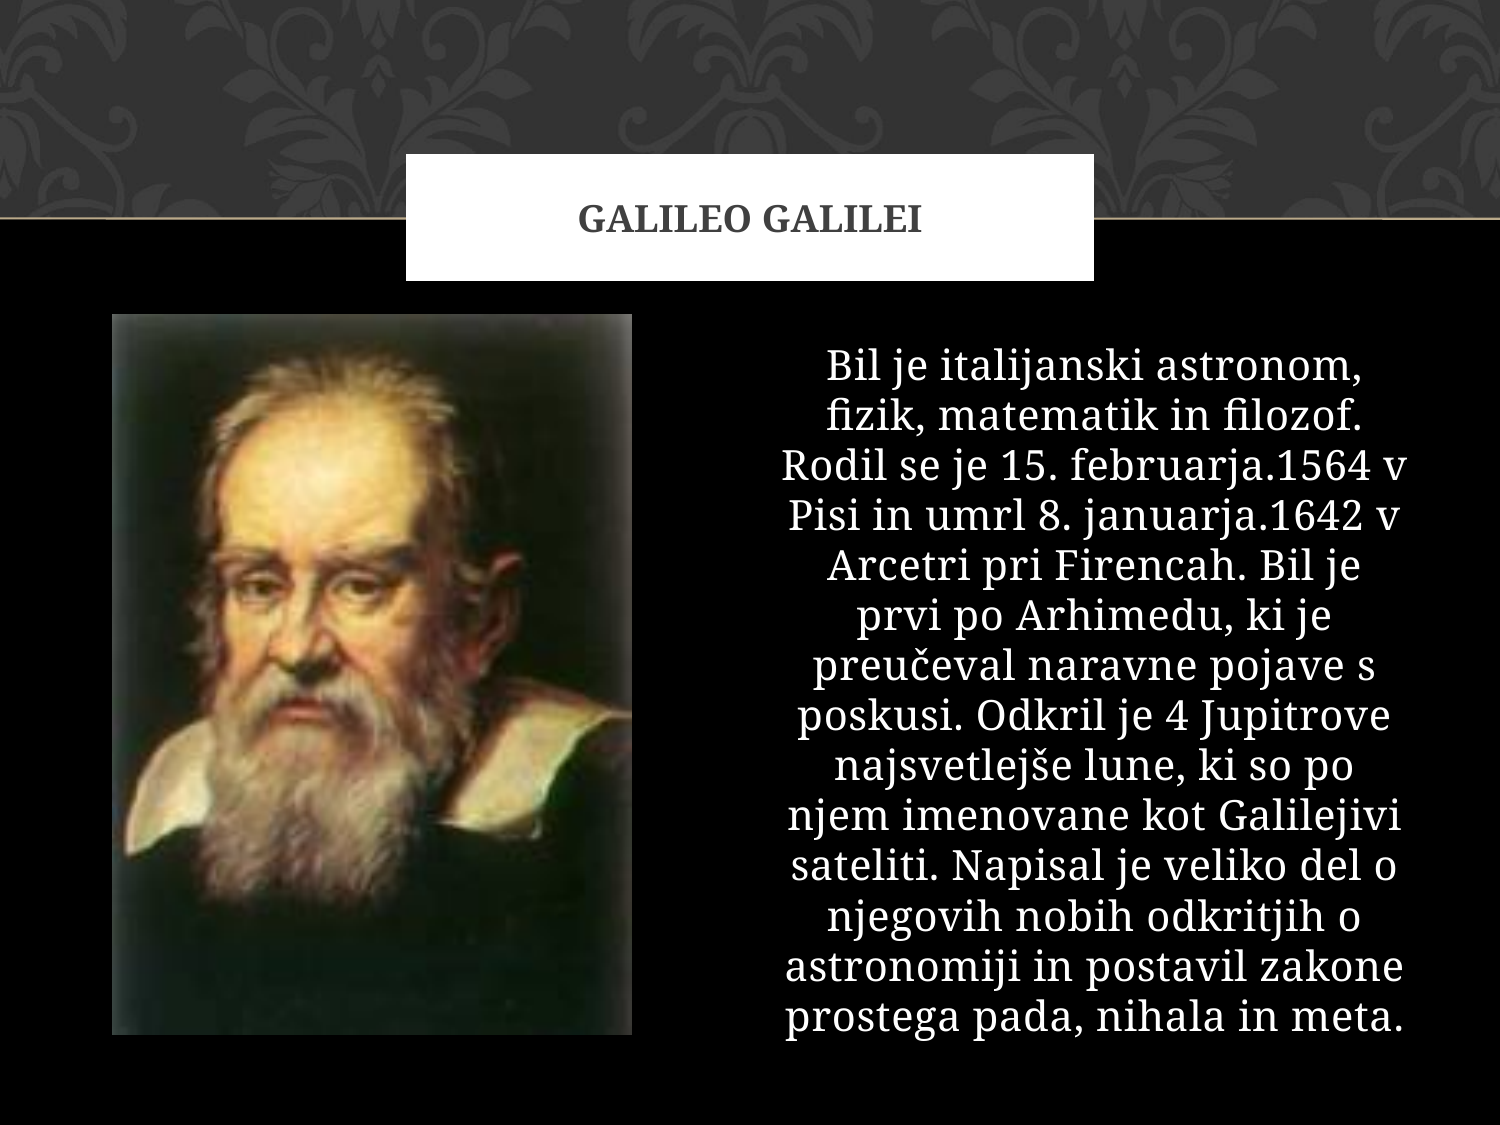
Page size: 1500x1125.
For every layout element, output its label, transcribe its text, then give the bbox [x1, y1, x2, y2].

list Bil je italijanski astronom, fizik, matematik in filozof. Rodil se je 15. februarja.1564 v Pisi in umrl 8. januarja.1642 v Arcetri pri Firencah. Bil je prvi po Arhimedu, ki je preučeval naravne pojave s poskusi. Odkril je 4 Jupitrove najsvetlejše lune, ki so po njem imenovane kot Galilejivi sateliti. Napisal je veliko del o njegovih nobih odkritjih o astronomiji in postavil zakone prostega pada, nihala in meta. [765, 331, 1425, 989]
title GALILEO GALILEI [412, 159, 1088, 275]
picture [112, 314, 632, 1035]
picture [0, 0, 1500, 217]
